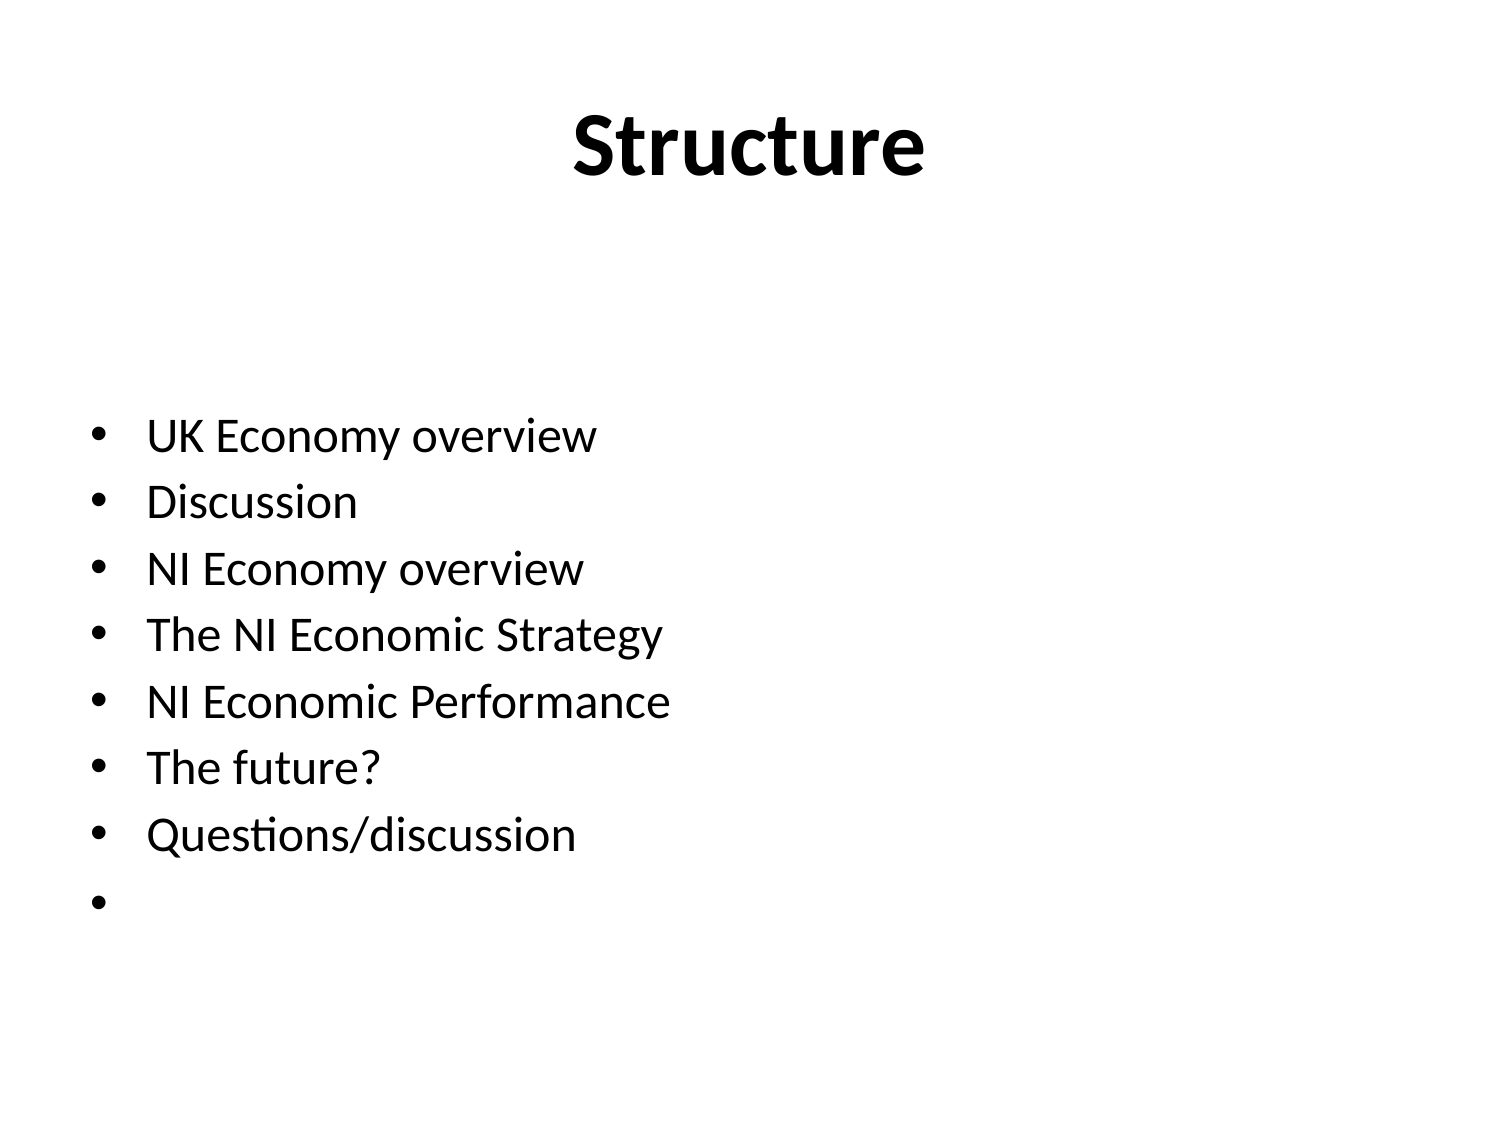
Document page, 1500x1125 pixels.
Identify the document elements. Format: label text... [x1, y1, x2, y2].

list UK Economy overview Discussion NI Economy overview The NI Economic Strategy NI Economic Performance The future? Questions/discussion [75, 262, 1426, 1005]
title Structure [75, 45, 1426, 233]
